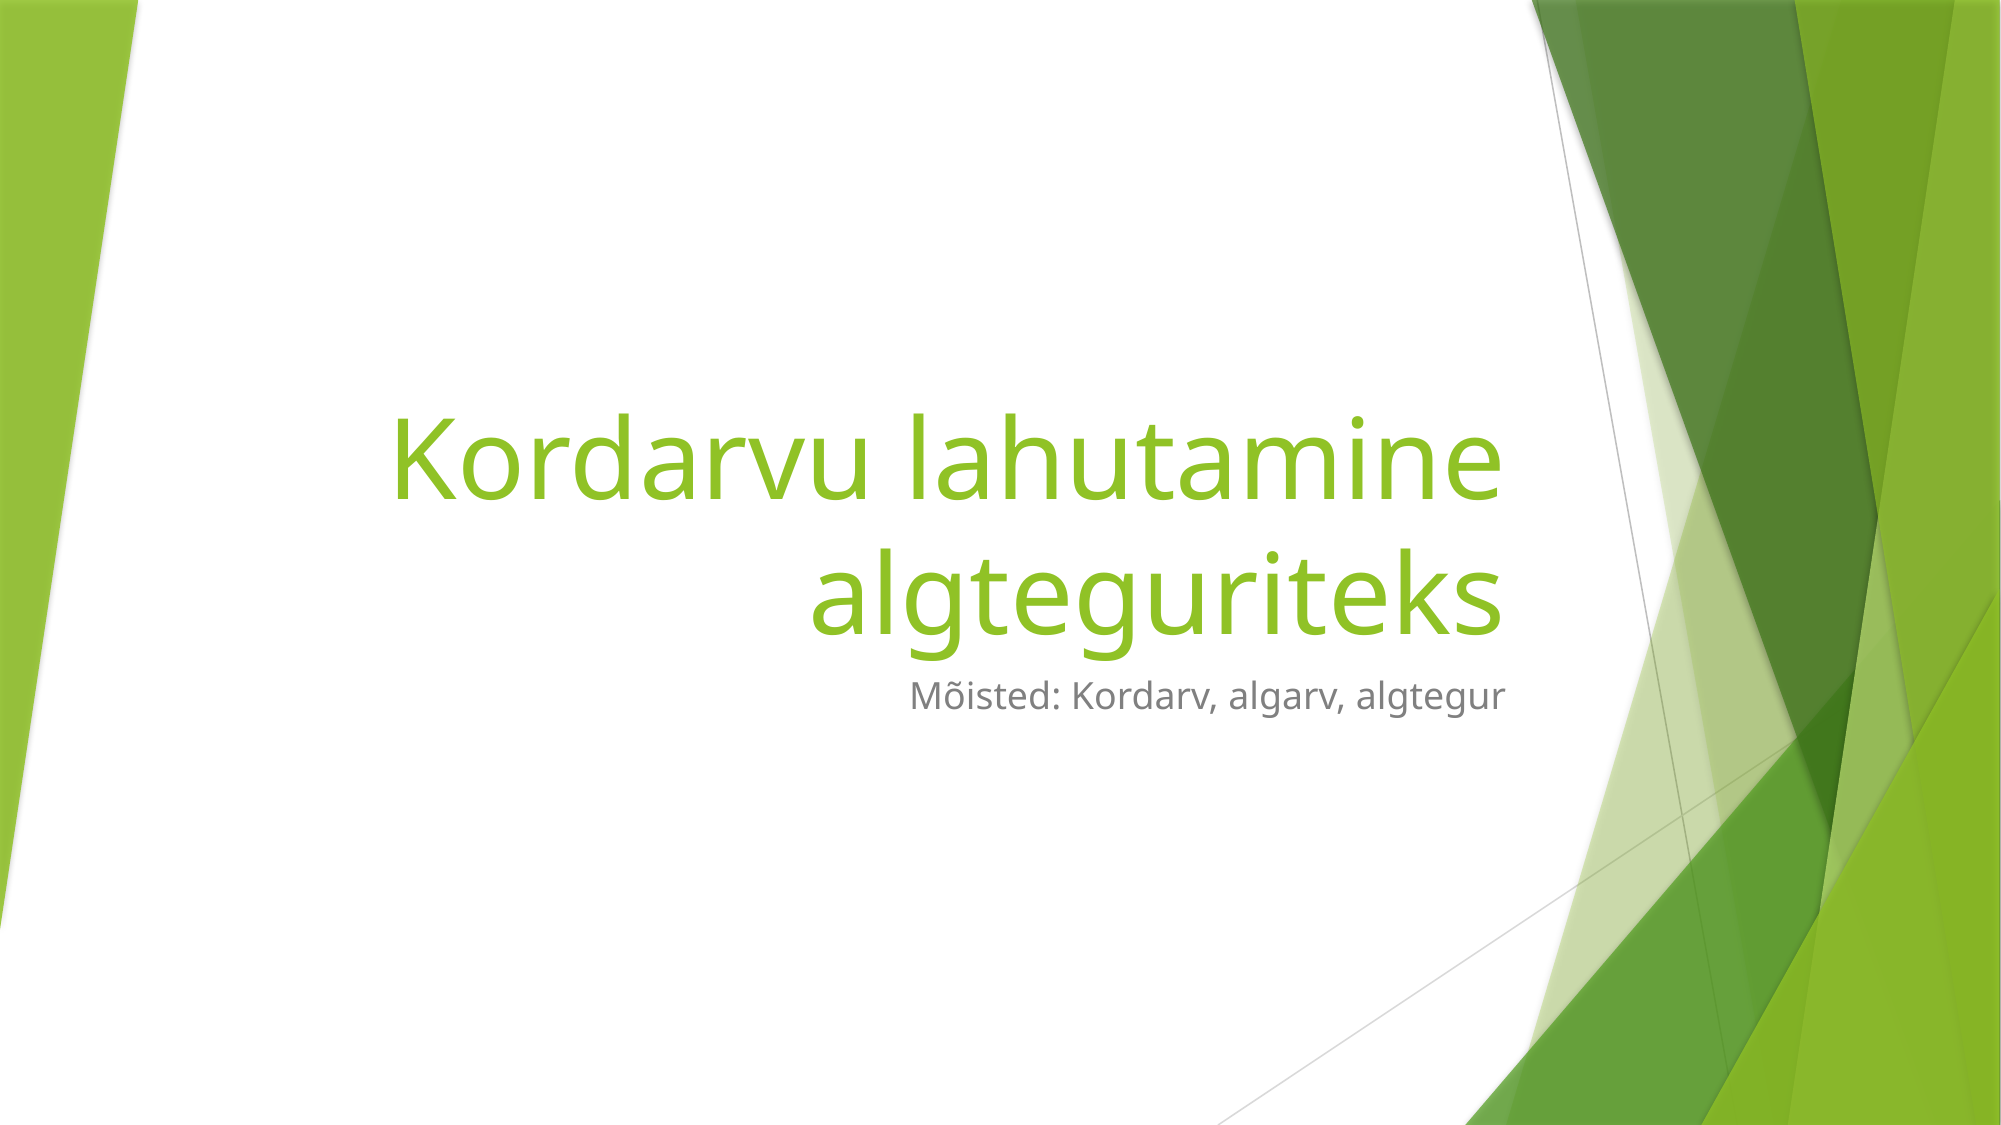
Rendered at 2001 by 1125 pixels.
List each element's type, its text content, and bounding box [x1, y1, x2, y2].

subtitle Mõisted: Kordarv, algarv, algtegur [247, 664, 1522, 845]
title Kordarvu lahutamine algteguriteks [247, 394, 1522, 664]
